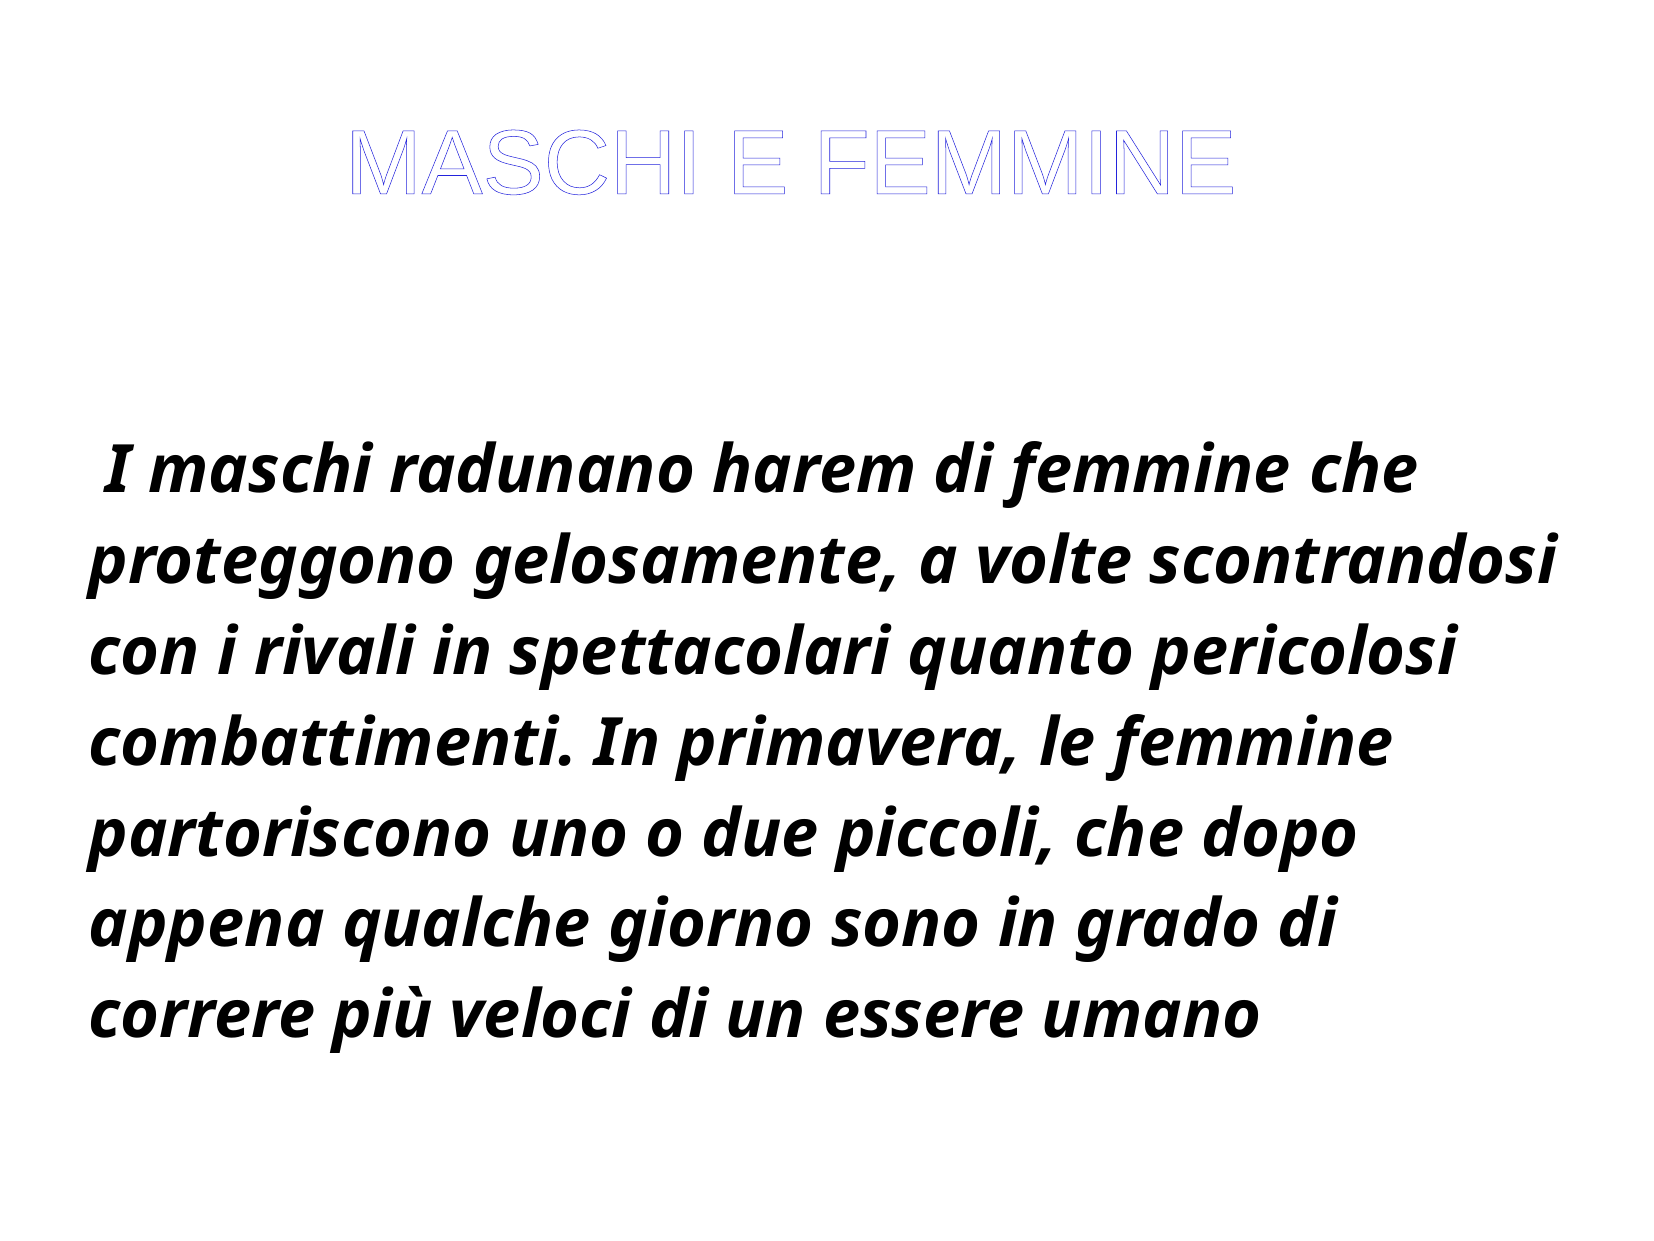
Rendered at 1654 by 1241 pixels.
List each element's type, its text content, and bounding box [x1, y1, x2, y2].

title MASCHI E FEMMINE [47, 58, 1536, 266]
list I maschi radunano harem di femmine che proteggono gelosamente, a volte scontrandosi con i rivali in spettacolari quanto pericolosi combattimenti. In primavera, le femmine partoriscono uno o due piccoli, che dopo appena qualche giorno sono in grado di correre più veloci di un essere umano [88, 421, 1577, 1241]
